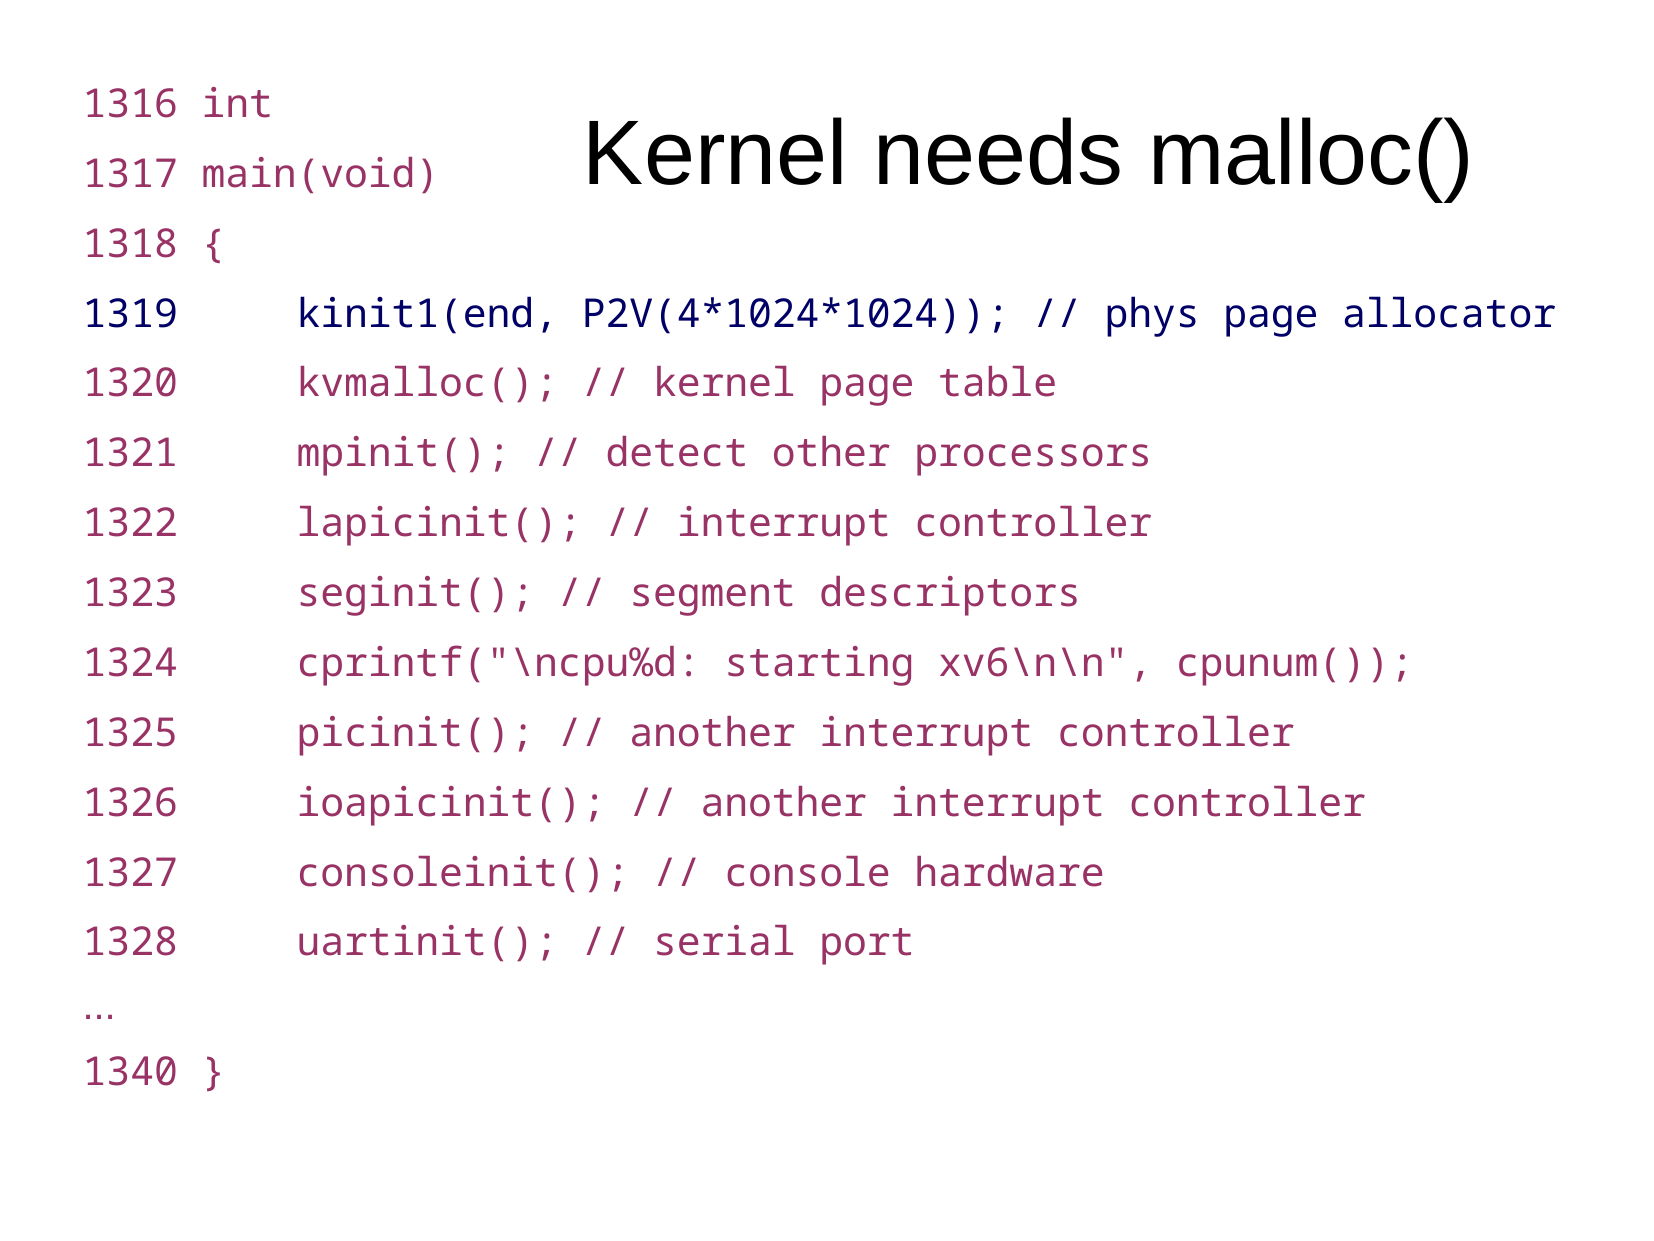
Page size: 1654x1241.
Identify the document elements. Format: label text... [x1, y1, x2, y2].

title Kernel needs malloc() [487, 49, 1571, 257]
list 1316 int 1317 main(void) 1318 { 1319 kinit1(end, P2V(4*1024*1024)); // phys page allocator 1320 kvmalloc(); // kernel page table 1321 mpinit(); // detect other processors 1322 lapicinit(); // interrupt controller 1323 seginit(); // segment descriptors 1324 cprintf("\ncpu%d: starting xv6\n\n", cpunum()); 1325 picinit(); // another interrupt controller 1326 ioapicinit(); // another interrupt controller 1327 consoleinit(); // console hardware 1328 uartinit(); // serial port ... 1340 } [82, 75, 1571, 1163]
